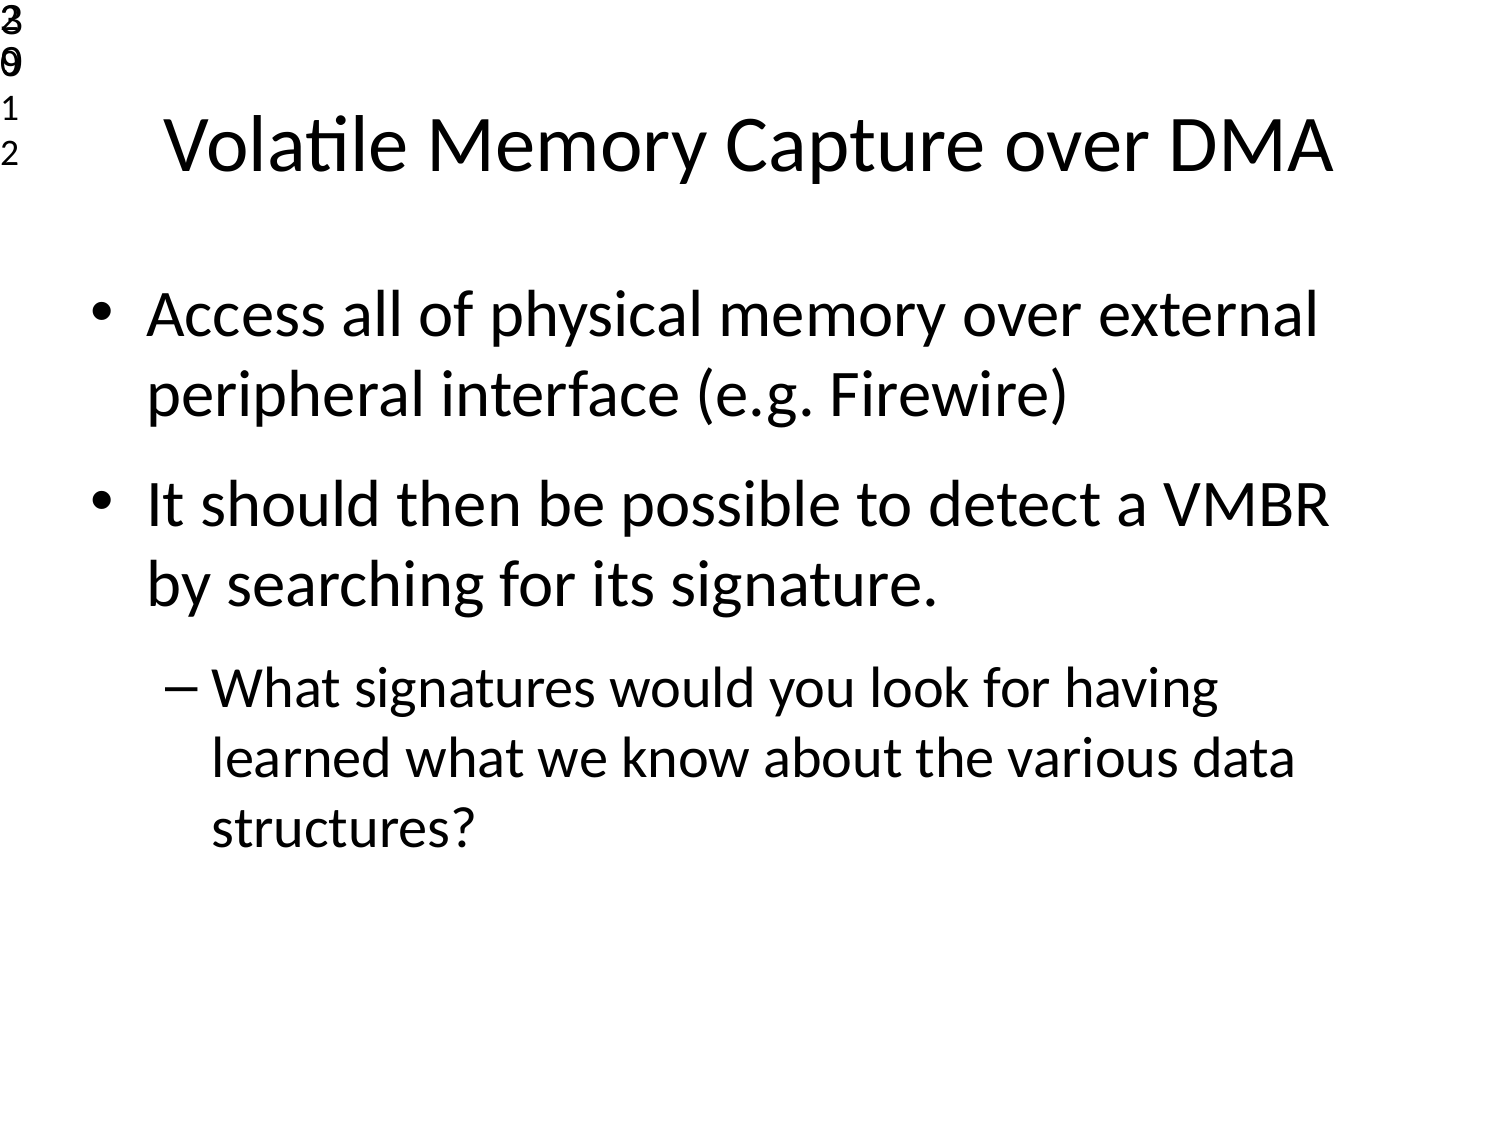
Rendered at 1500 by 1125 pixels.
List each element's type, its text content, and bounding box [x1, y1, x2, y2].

title Volatile Memory Capture over DMA [75, 45, 1425, 233]
list Access all of physical memory over external peripheral interface (e.g. Firewire) It should then be possible to detect a VMBR by searching for its signature. What signatures would you look for having learned what we know about the various data structures? [75, 262, 1425, 1005]
